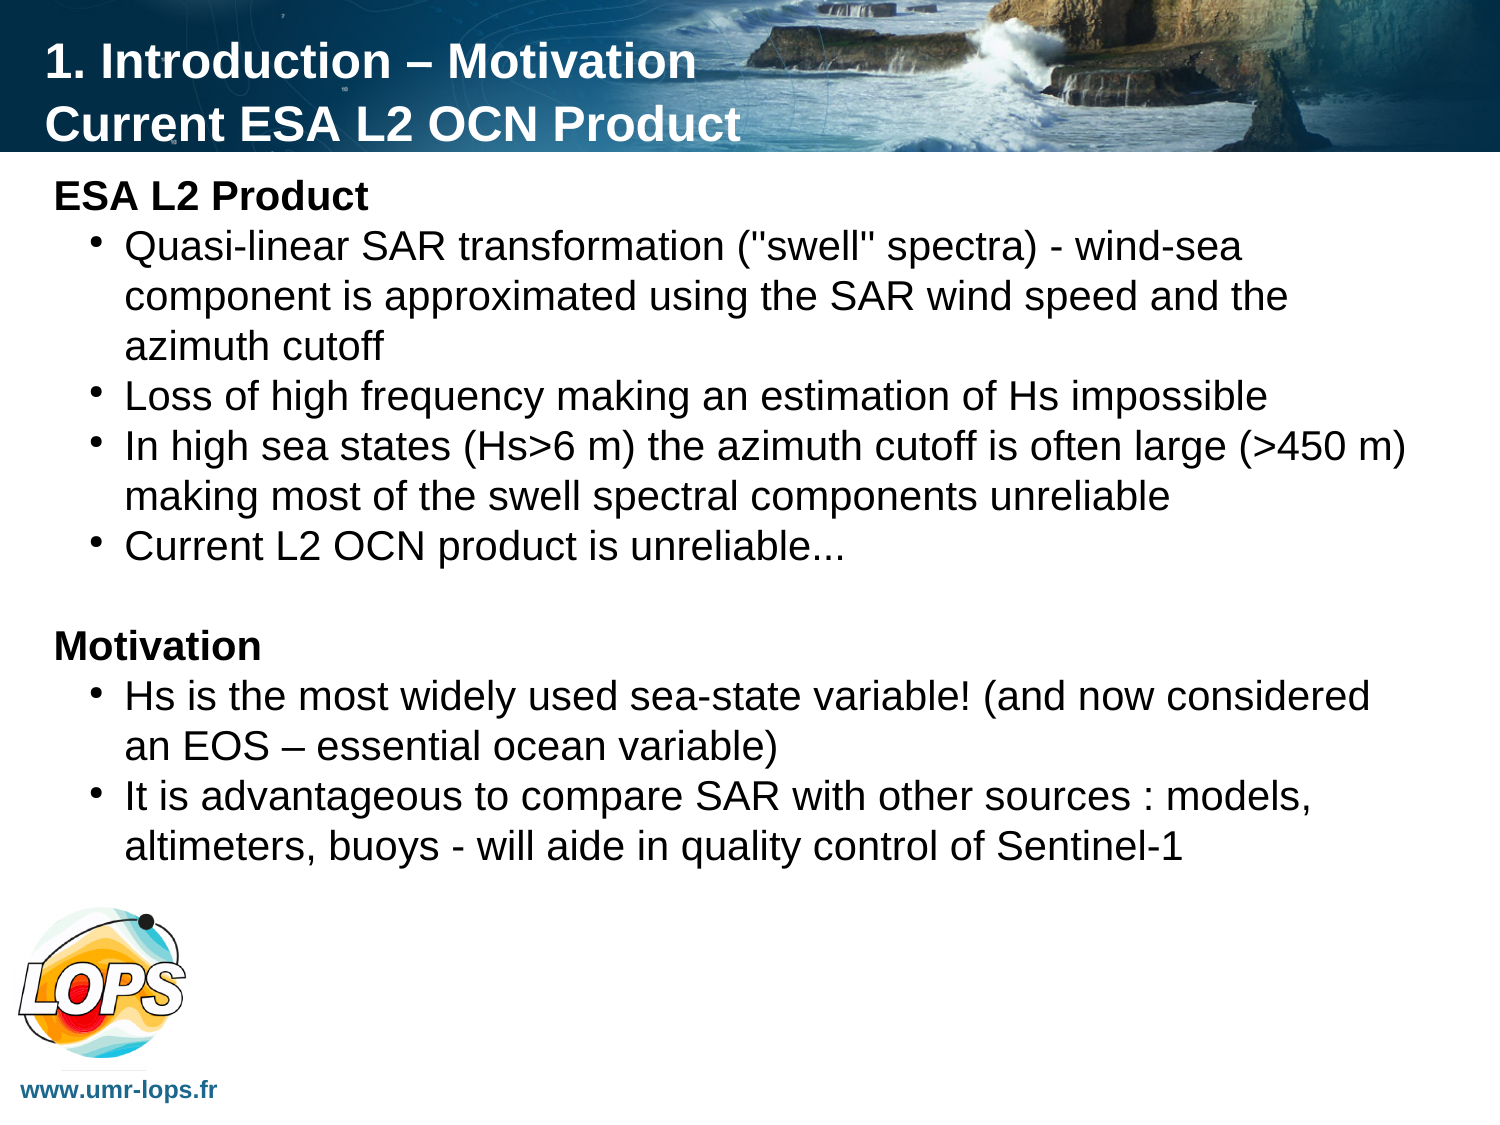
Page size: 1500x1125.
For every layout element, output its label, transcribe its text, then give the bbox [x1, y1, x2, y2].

text_box ESA L2 Product Quasi-linear SAR transformation (''swell'' spectra) - wind-sea component is approximated using the SAR wind speed and the azimuth cutoff Loss of high frequency making an estimation of Hs impossible In high sea states (Hs>6 m) the azimuth cutoff is often large (>450 m) making most of the swell spectral components unreliable Current L2 OCN product is unreliable... Motivation Hs is the most widely used sea-state variable! (and now considered an EOS – essential ocean variable) It is advantageous to compare SAR with other sources : models, altimeters, buoys - will aide in quality control of Sentinel-1 [38, 161, 1427, 877]
picture [12, 897, 195, 1071]
text_box 1. Introduction – Motivation Current ESA L2 OCN Product [29, 17, 812, 166]
picture [0, 0, 1500, 152]
